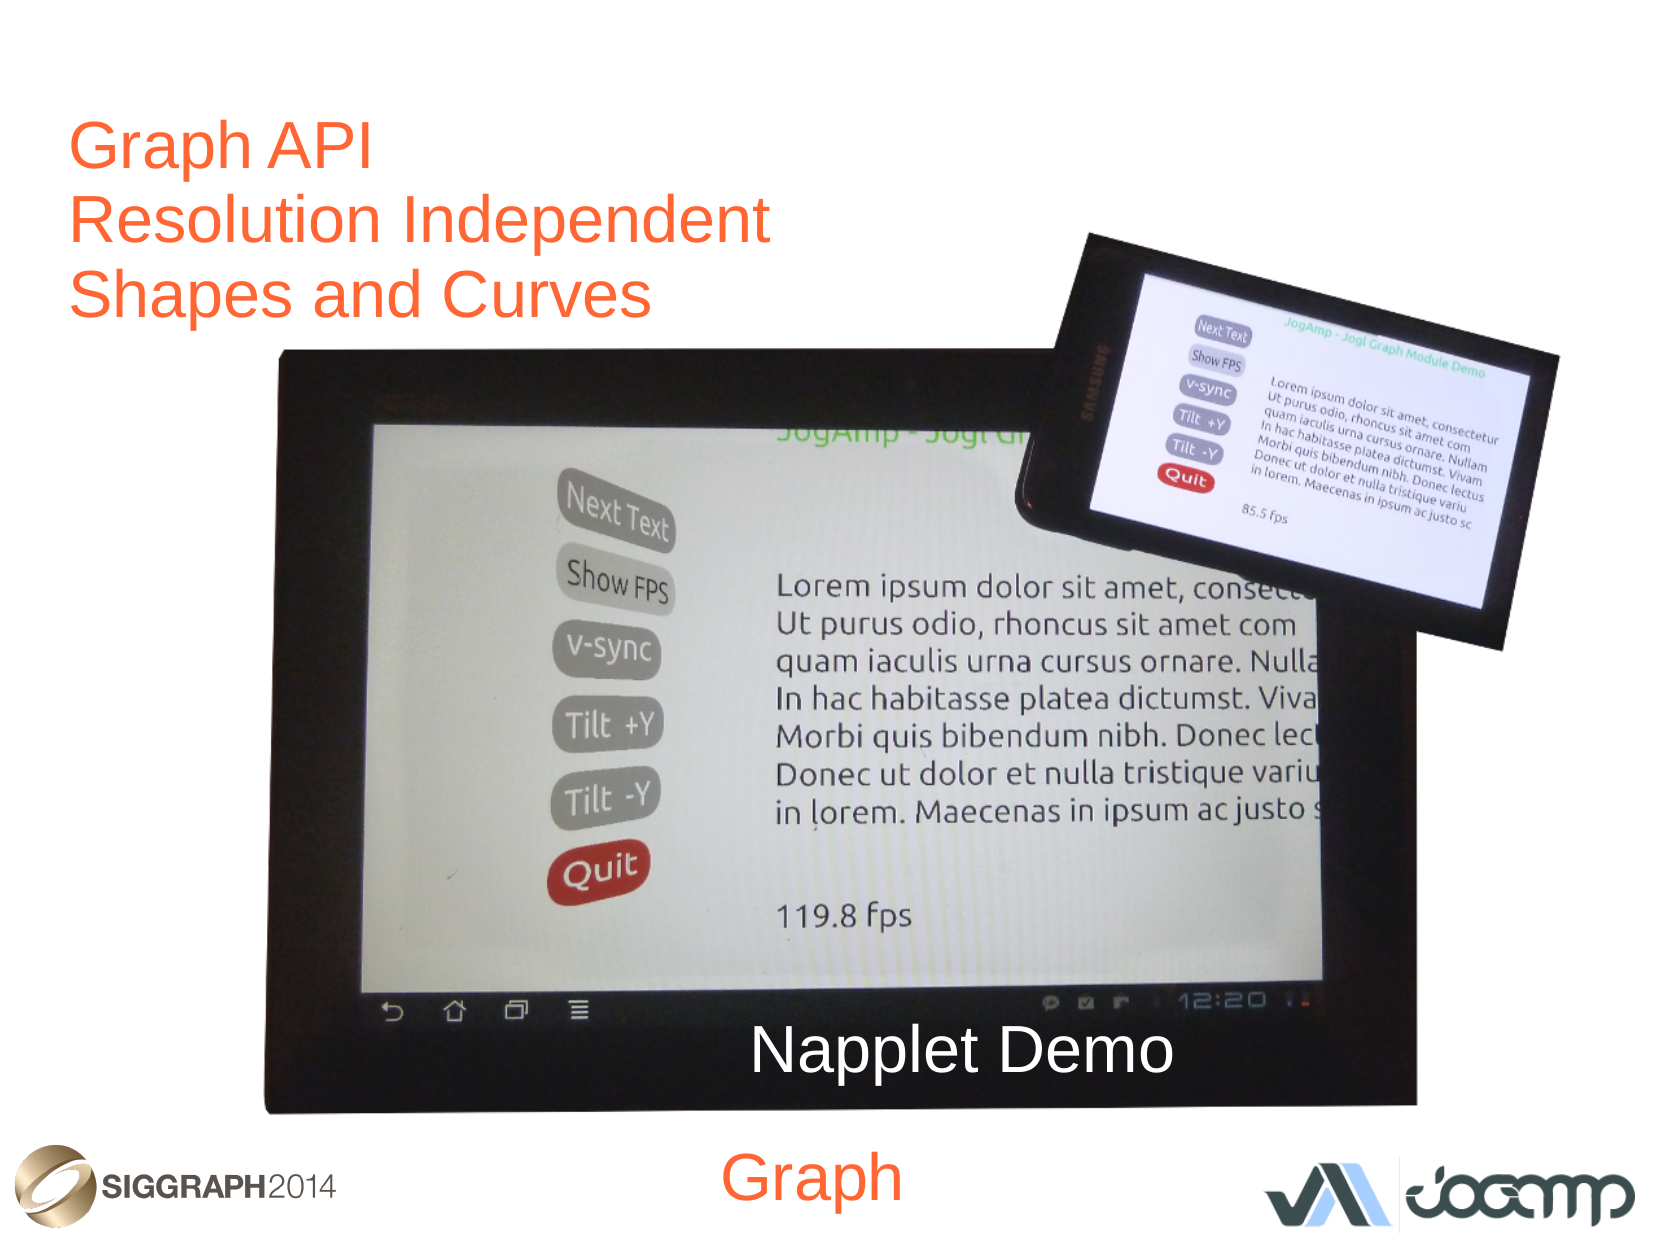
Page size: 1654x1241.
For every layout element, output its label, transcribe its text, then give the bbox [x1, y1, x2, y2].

picture [244, 224, 1571, 1126]
text_box Graph [720, 1140, 936, 1216]
picture [1262, 1157, 1635, 1233]
subtitle Graph API Resolution Independent Shapes and Curves [68, 49, 1576, 391]
picture [7, 1133, 343, 1239]
text_box Napplet Demo [735, 1005, 1193, 1095]
